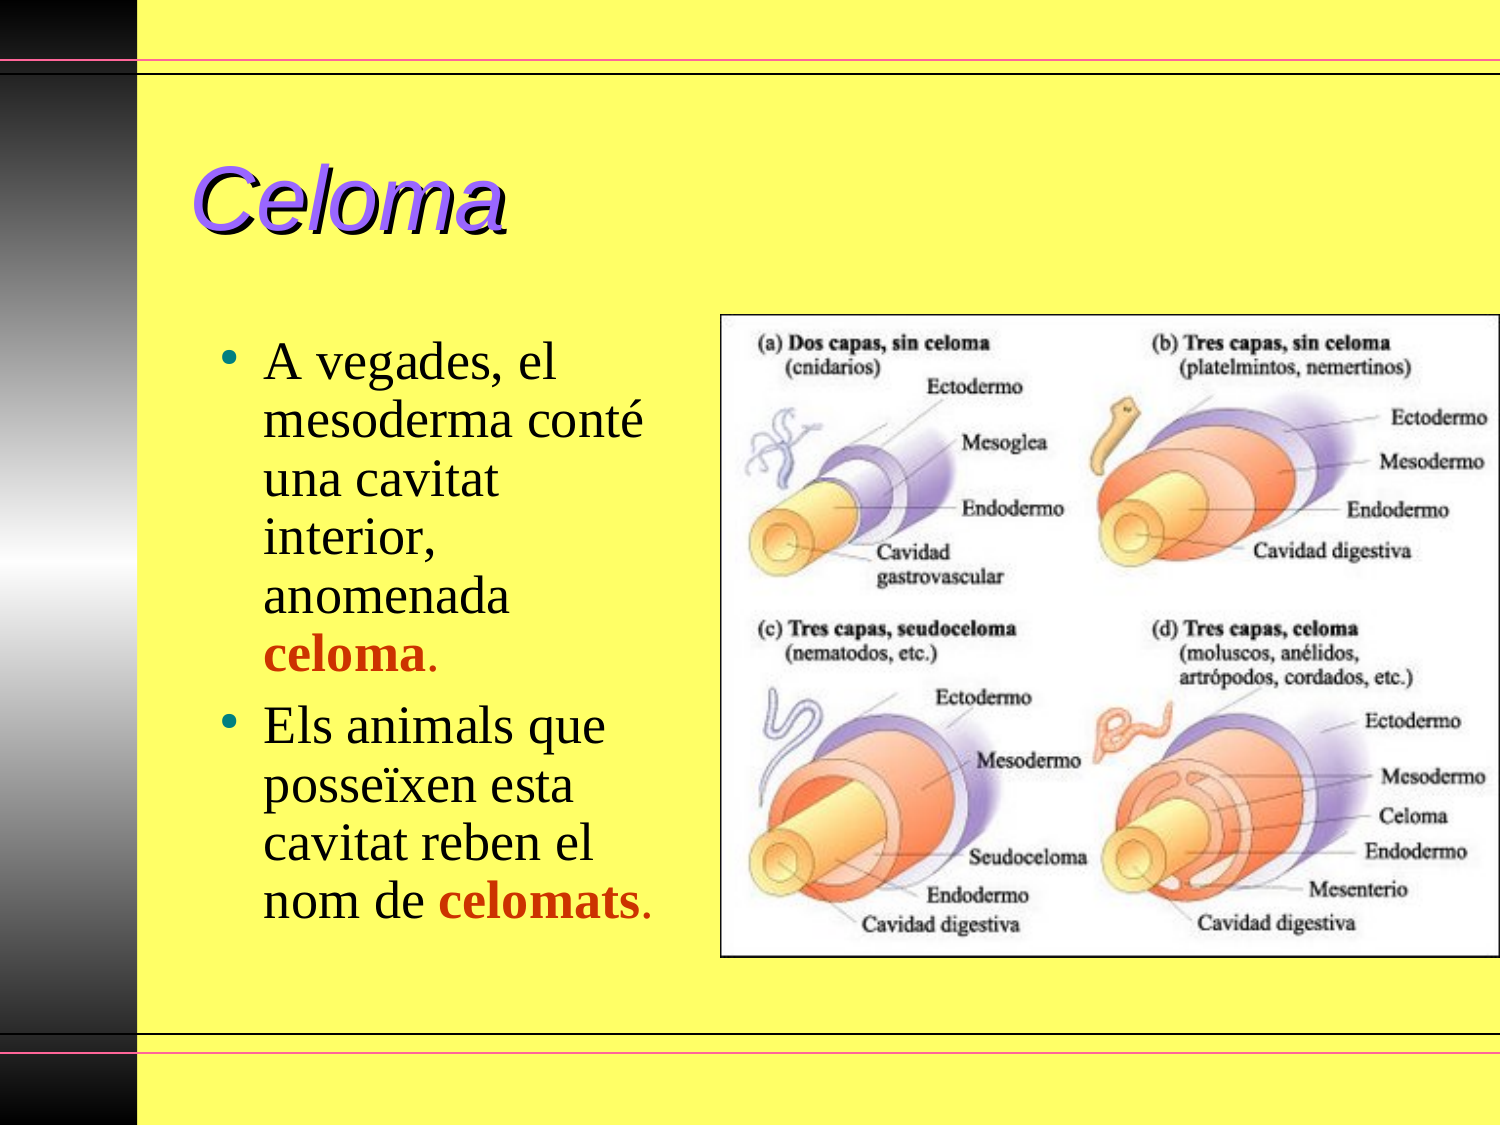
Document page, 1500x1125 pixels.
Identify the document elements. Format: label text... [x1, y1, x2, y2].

picture [720, 314, 1500, 958]
list A vegades, el mesoderma conté una cavitat interior, anomenada celoma. Els animals que posseïxen esta cavitat reben el nom de celomats. [174, 324, 691, 1069]
title Celoma [174, 99, 1450, 288]
